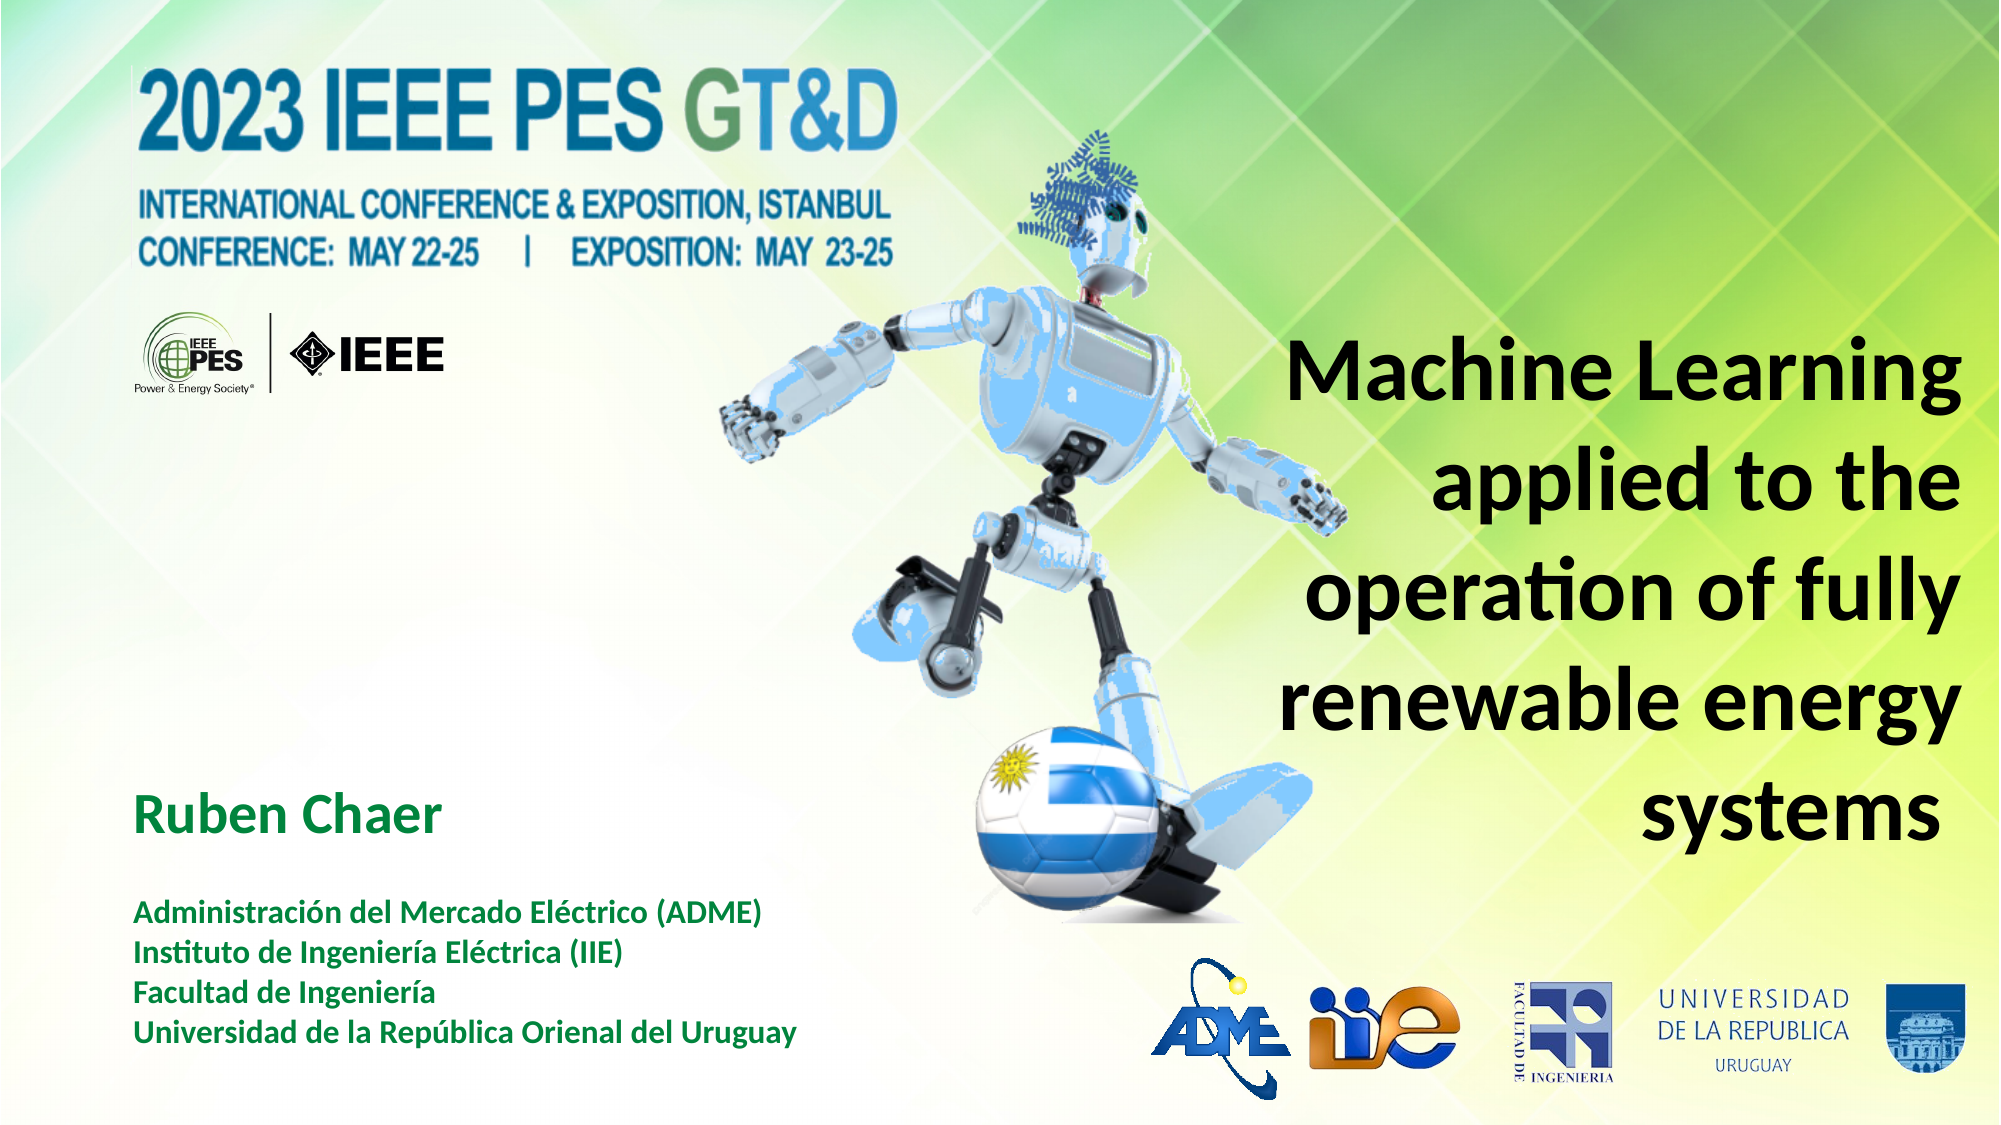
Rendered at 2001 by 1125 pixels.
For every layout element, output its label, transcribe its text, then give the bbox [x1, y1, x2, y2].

list Machine Learning applied to the operation of fully renewable energy systems [1422, 301, 1979, 922]
picture [1, 0, 1999, 1125]
list Ruben Chaer Administración del Mercado Eléctrico (ADME) Instituto de Ingeniería Eléctrica (IIE) Facultad de Ingeniería Universidad de la República Orienal del Uruguay [118, 767, 975, 1103]
